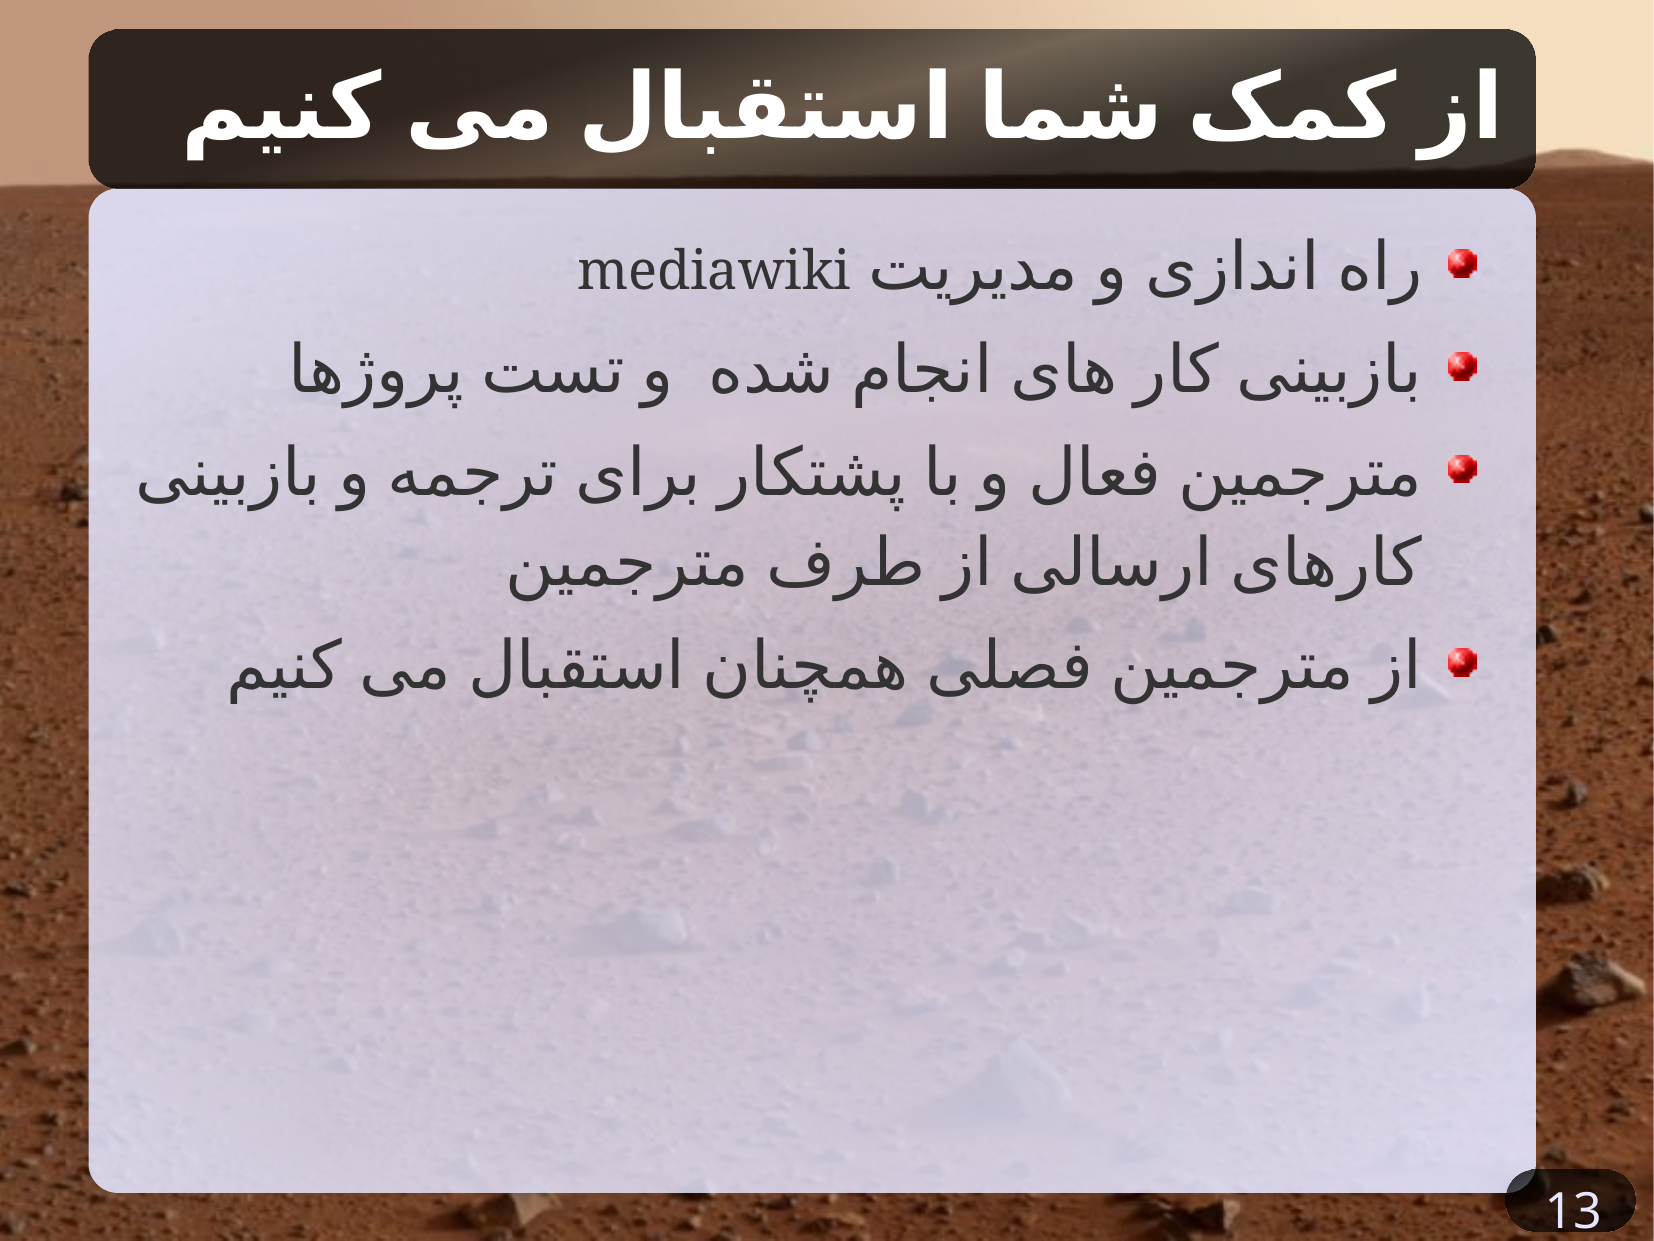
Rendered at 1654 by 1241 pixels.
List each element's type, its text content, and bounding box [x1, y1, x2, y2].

title از کمک شما استقبال می کنیم [118, 29, 1506, 178]
list راه اندازی و مدیریت mediawiki بازبینی کار های انجام شده و تست پروژها مترجمین فعال و با پشتکار برای ترجمه و بازبینی کارهای ارسالی از طرف مترجمین از مترجمین فصلی همچنان استقبال می کنیم [118, 218, 1477, 1164]
picture [0, 0, 1654, 1241]
